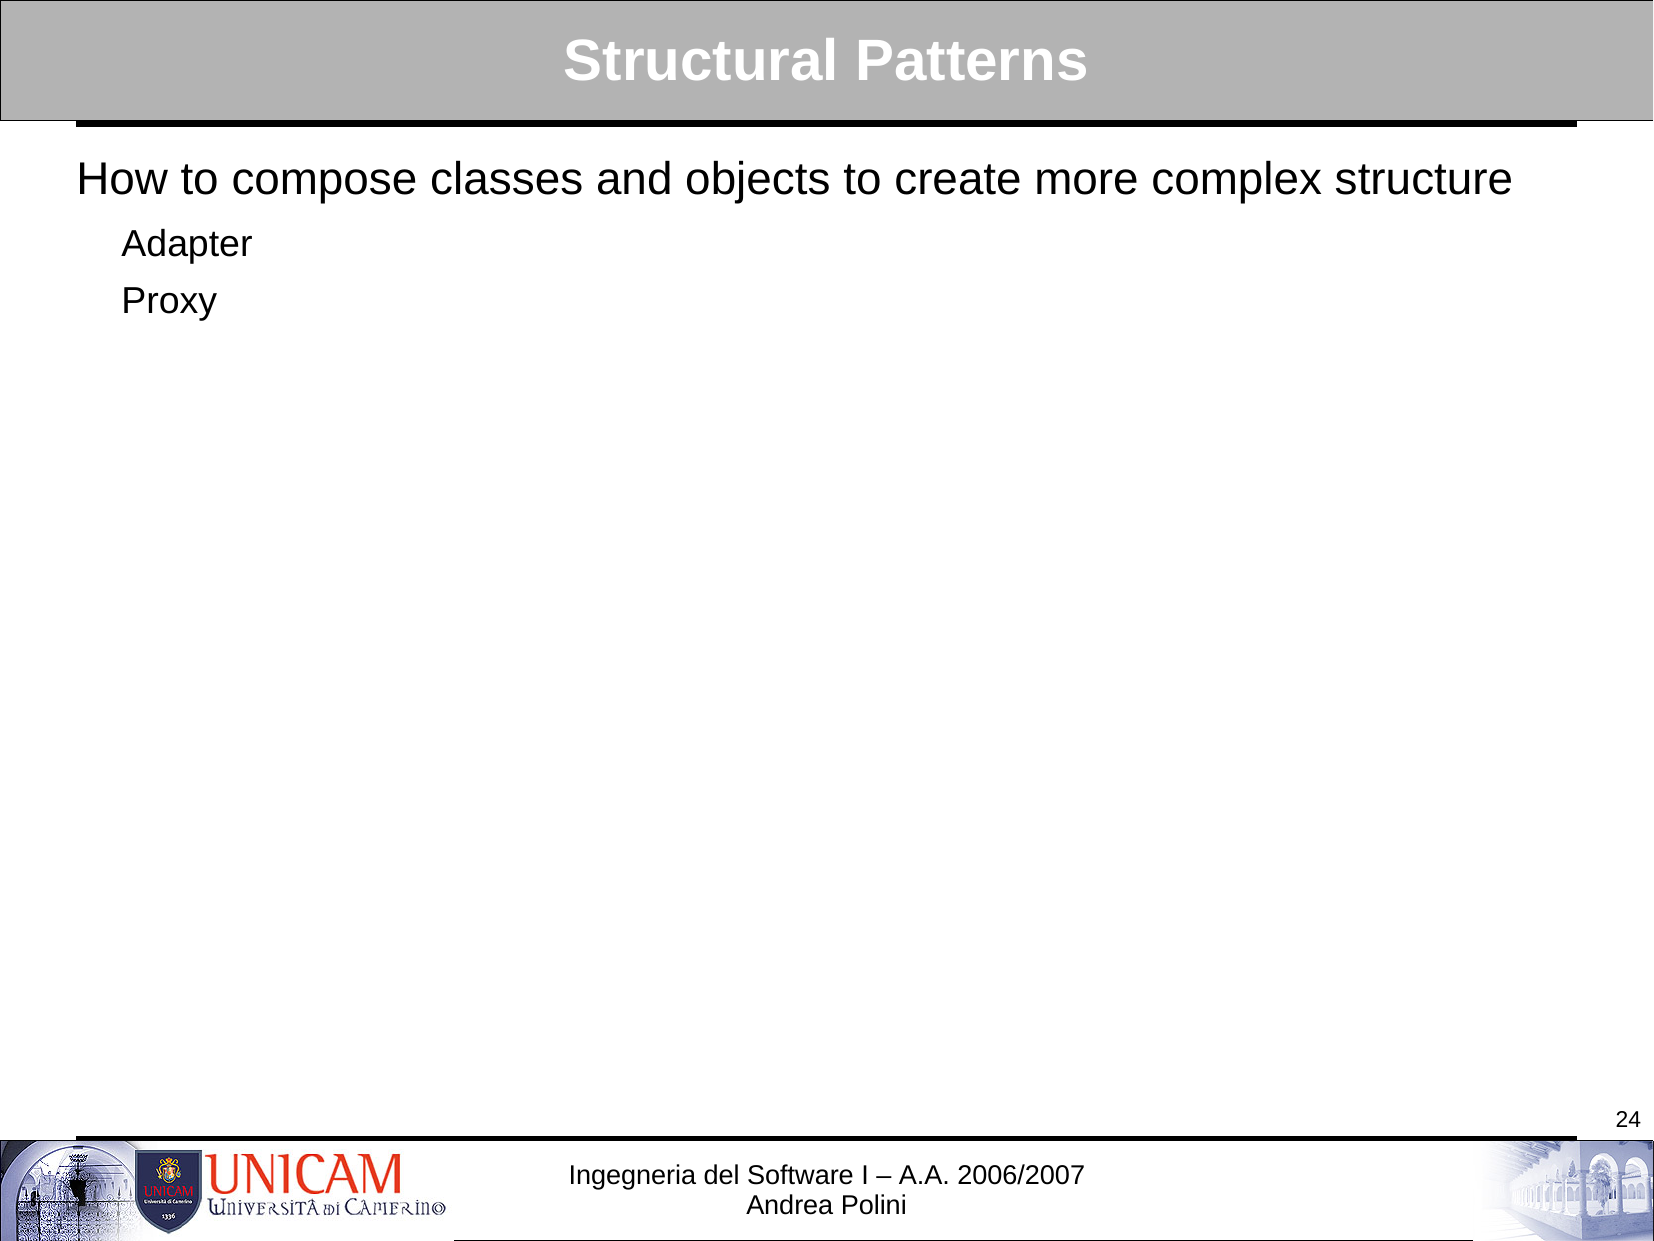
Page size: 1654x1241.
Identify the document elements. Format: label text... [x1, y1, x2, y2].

picture [0, 1141, 454, 1241]
picture [1473, 1141, 1654, 1241]
list How to compose classes and objects to create more complex structure Adapter Proxy [76, 152, 1577, 671]
title Structural Patterns [0, 0, 1653, 121]
